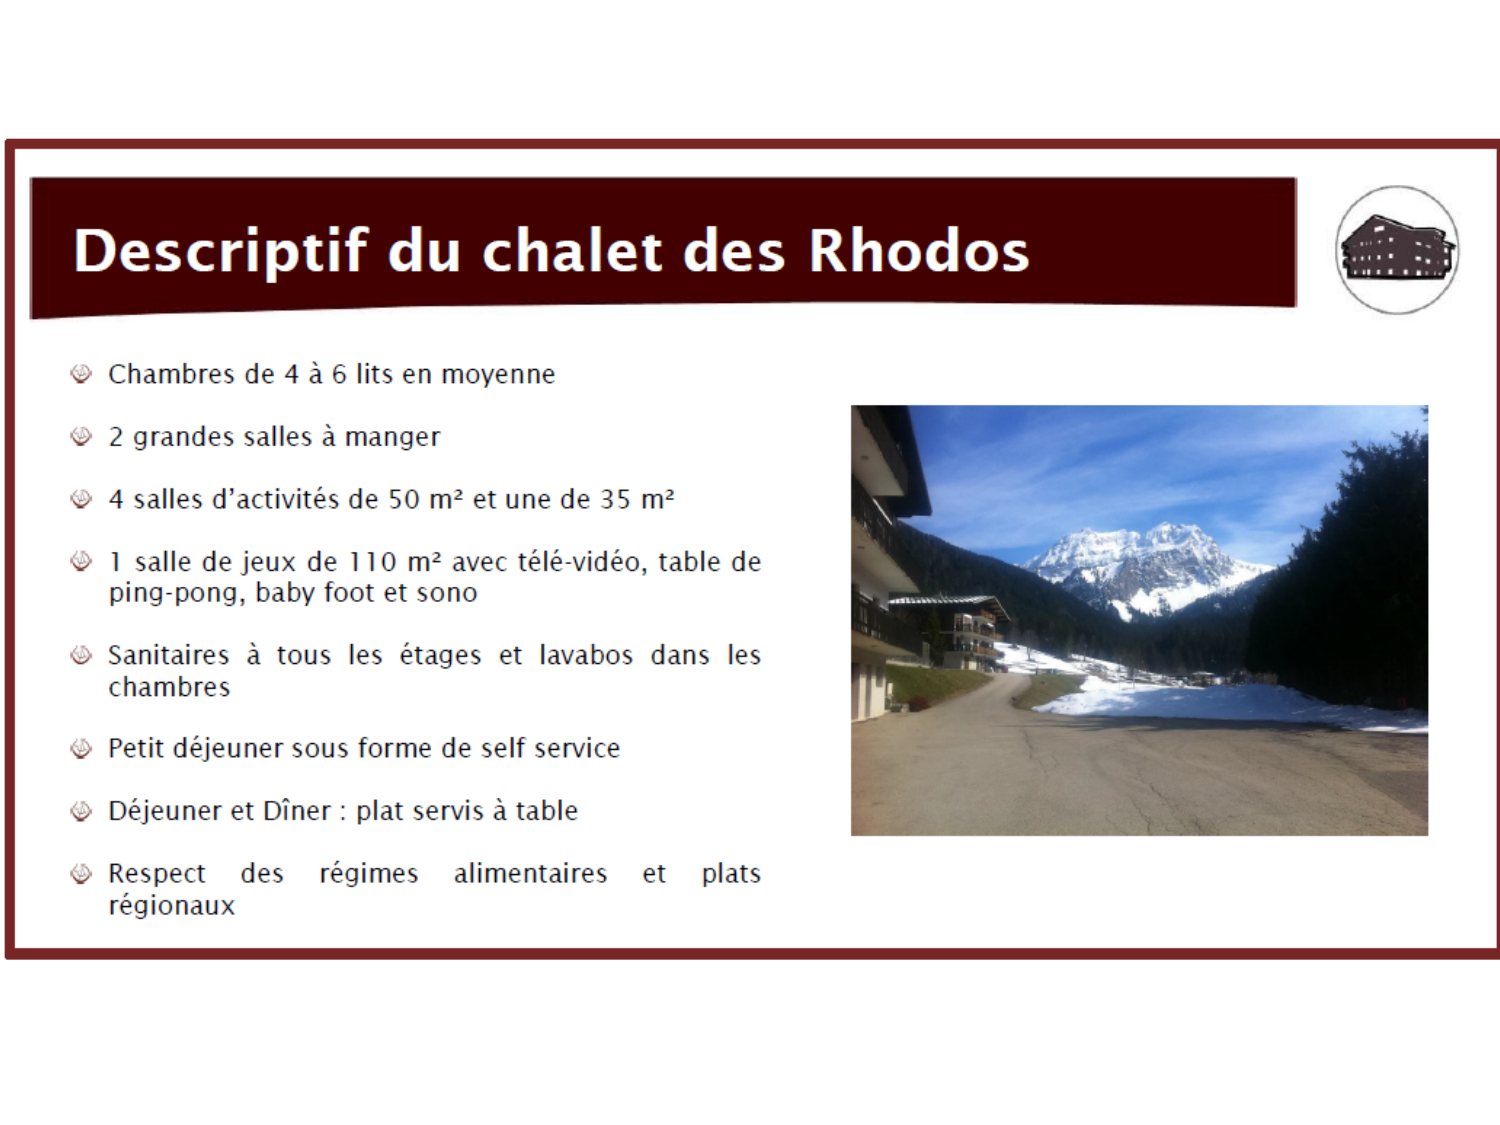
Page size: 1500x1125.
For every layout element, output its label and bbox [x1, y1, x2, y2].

picture [0, 137, 1500, 962]
